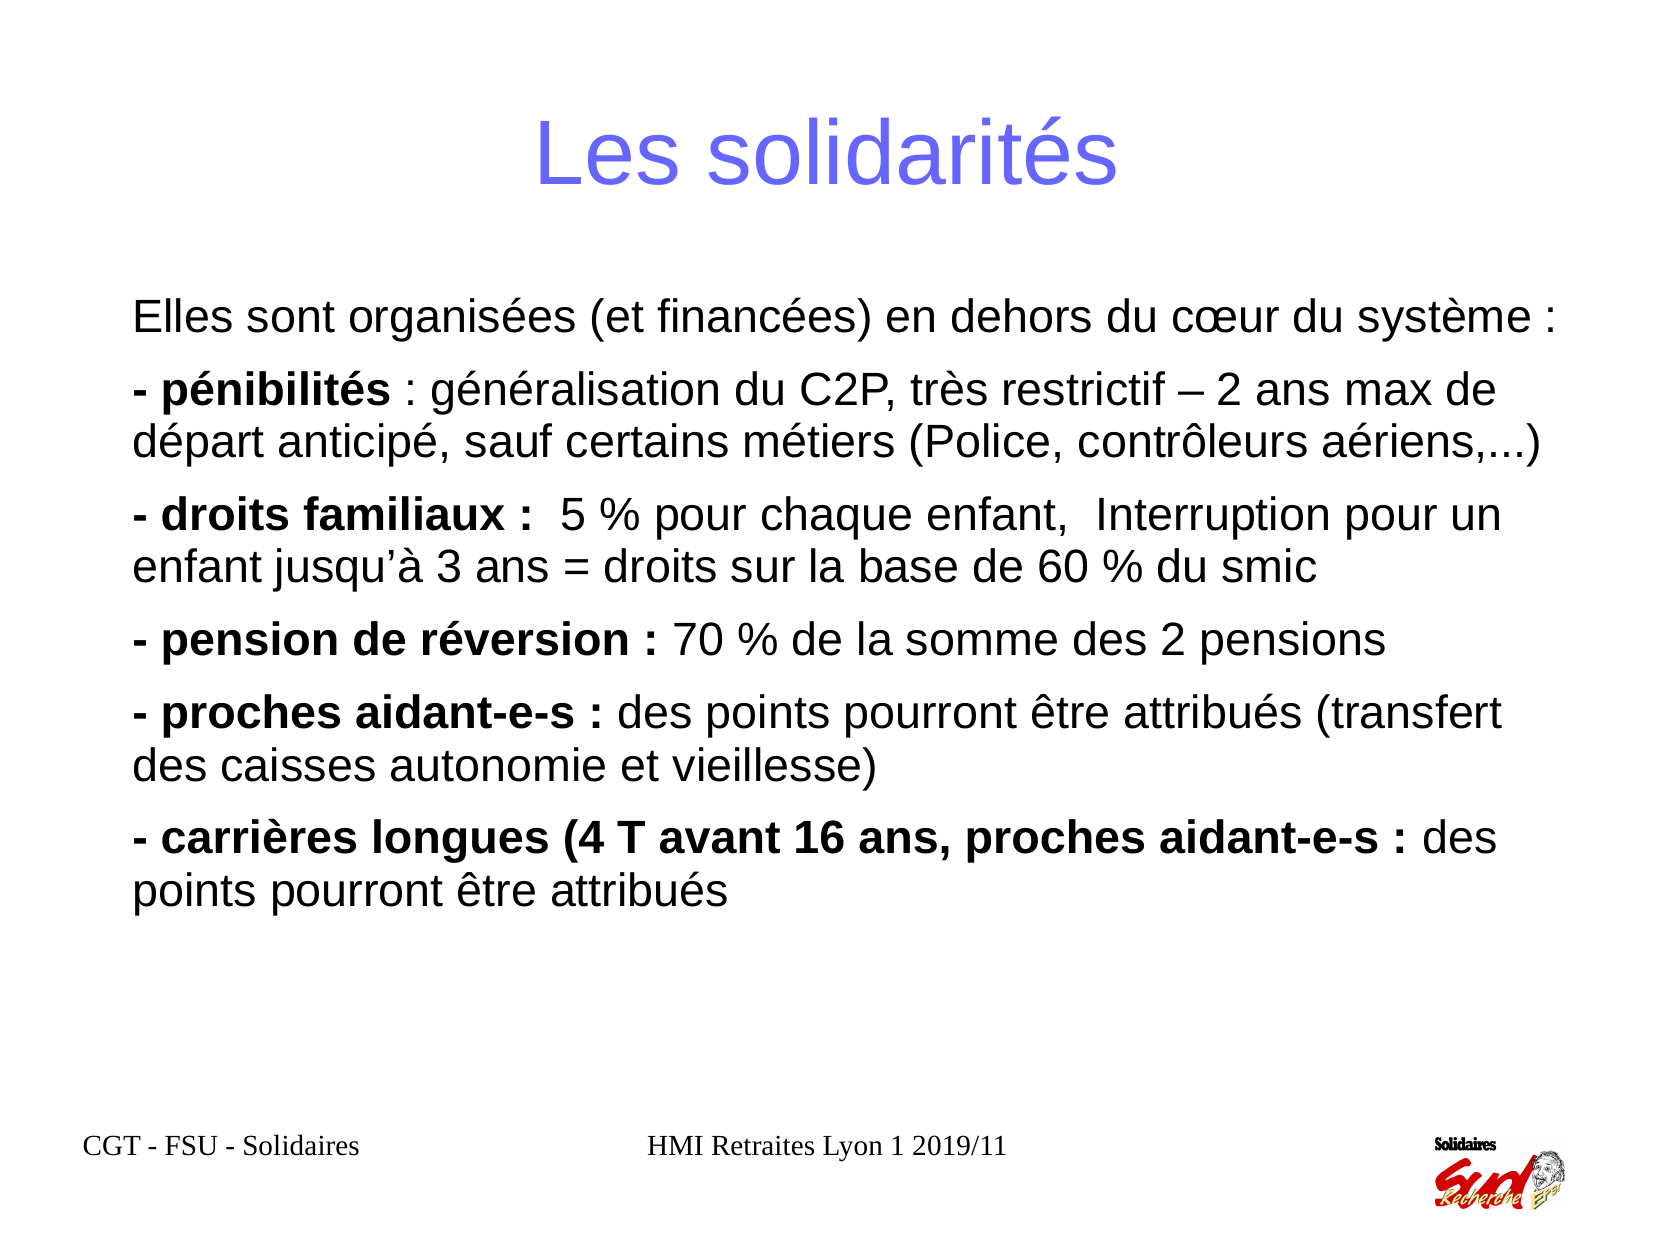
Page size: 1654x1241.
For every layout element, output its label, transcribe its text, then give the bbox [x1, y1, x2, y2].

picture [1435, 1137, 1565, 1210]
title Les solidarités [82, 49, 1571, 257]
list Elles sont organisées (et financées) en dehors du cœur du système : - pénibilités : généralisation du C2P, très restrictif – 2 ans max de départ anticipé, sauf certains métiers (Police, contrôleurs aériens,...) - droits familiaux : 5 % pour chaque enfant, Interruption pour un enfant jusqu’à 3 ans = droits sur la base de 60 % du smic - pension de réversion : 70 % de la somme des 2 pensions - proches aidant-e-s : des points pourront être attribués (transfert des caisses autonomie et vieillesse) - carrières longues (4 T avant 16 ans, proches aidant-e-s : des points pourront être attribués [82, 290, 1571, 1010]
